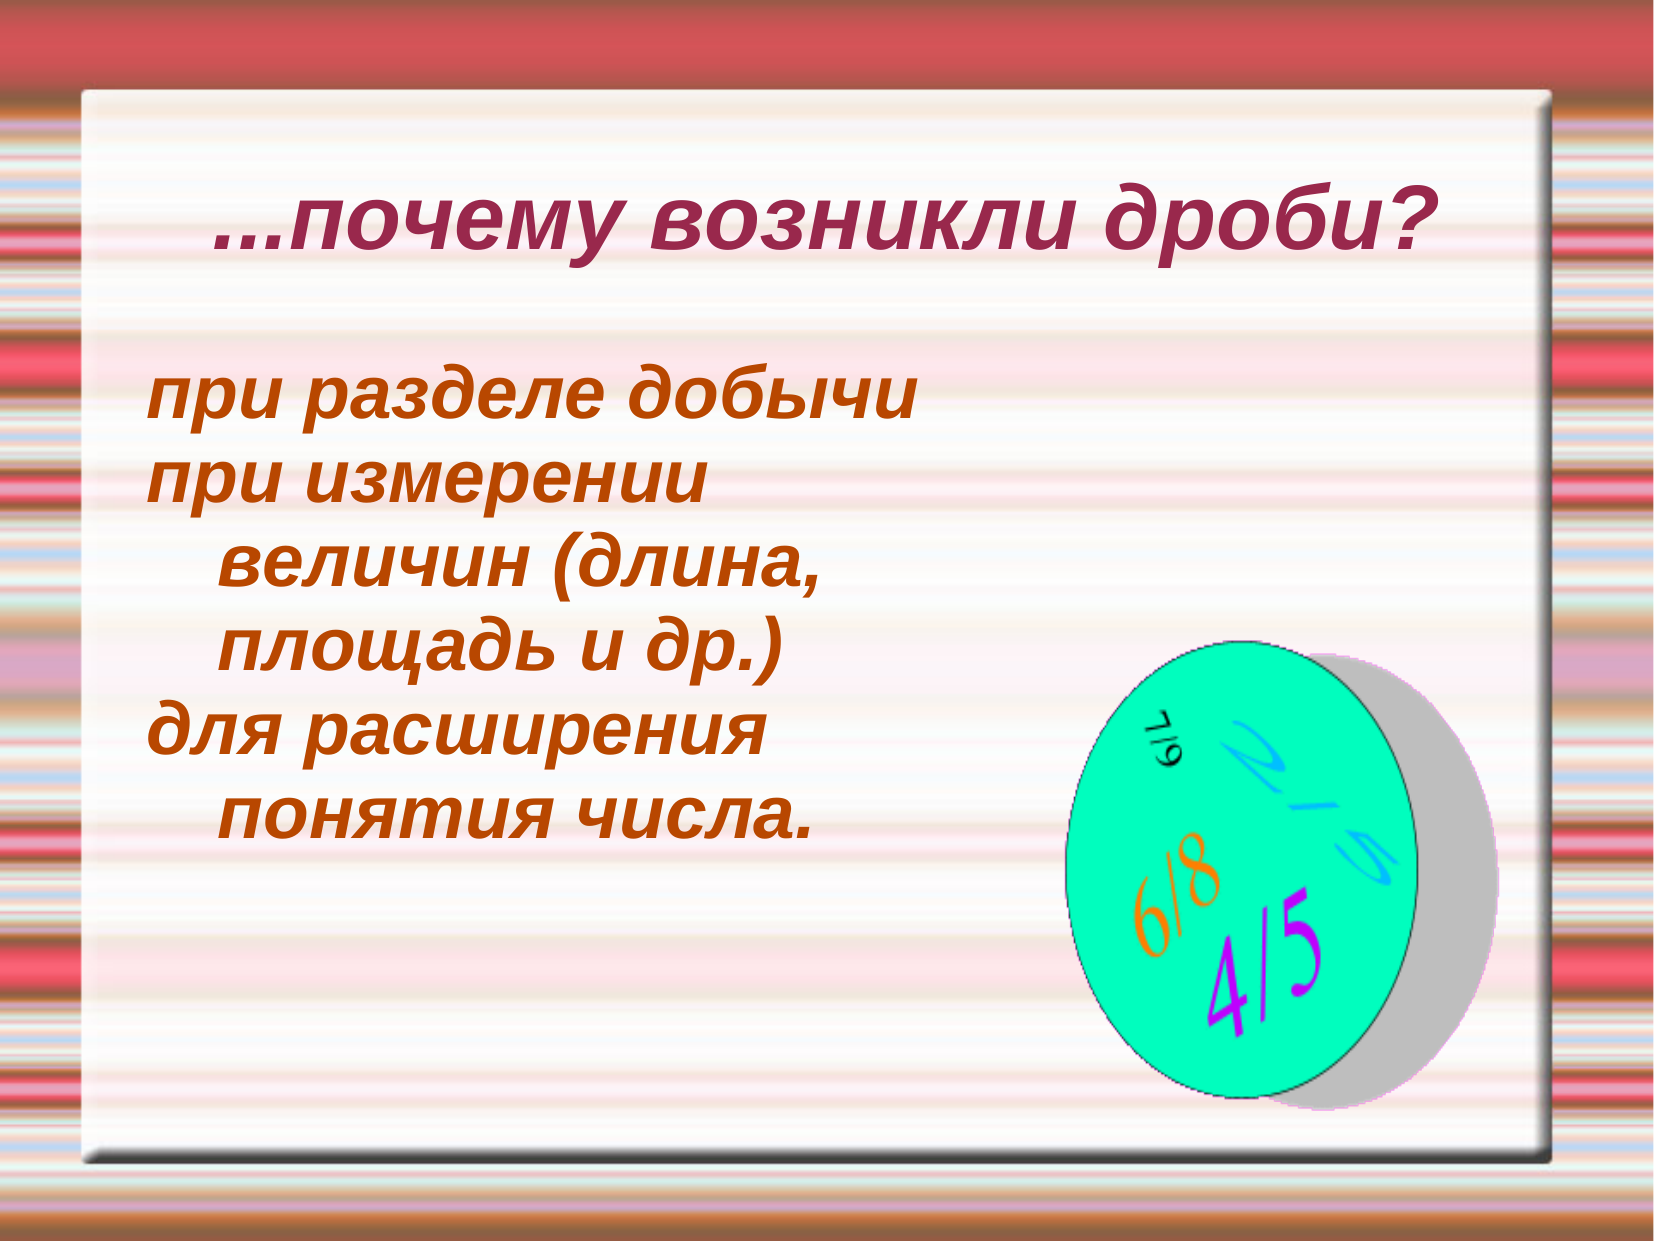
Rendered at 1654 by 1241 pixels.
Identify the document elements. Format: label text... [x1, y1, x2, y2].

title ...почему возникли дроби? [121, 114, 1534, 322]
list при разделе добычи при измерении величин (длина, площадь и др.) для расширения понятия числа. [134, 350, 1034, 1133]
picture [0, 0, 1654, 1241]
